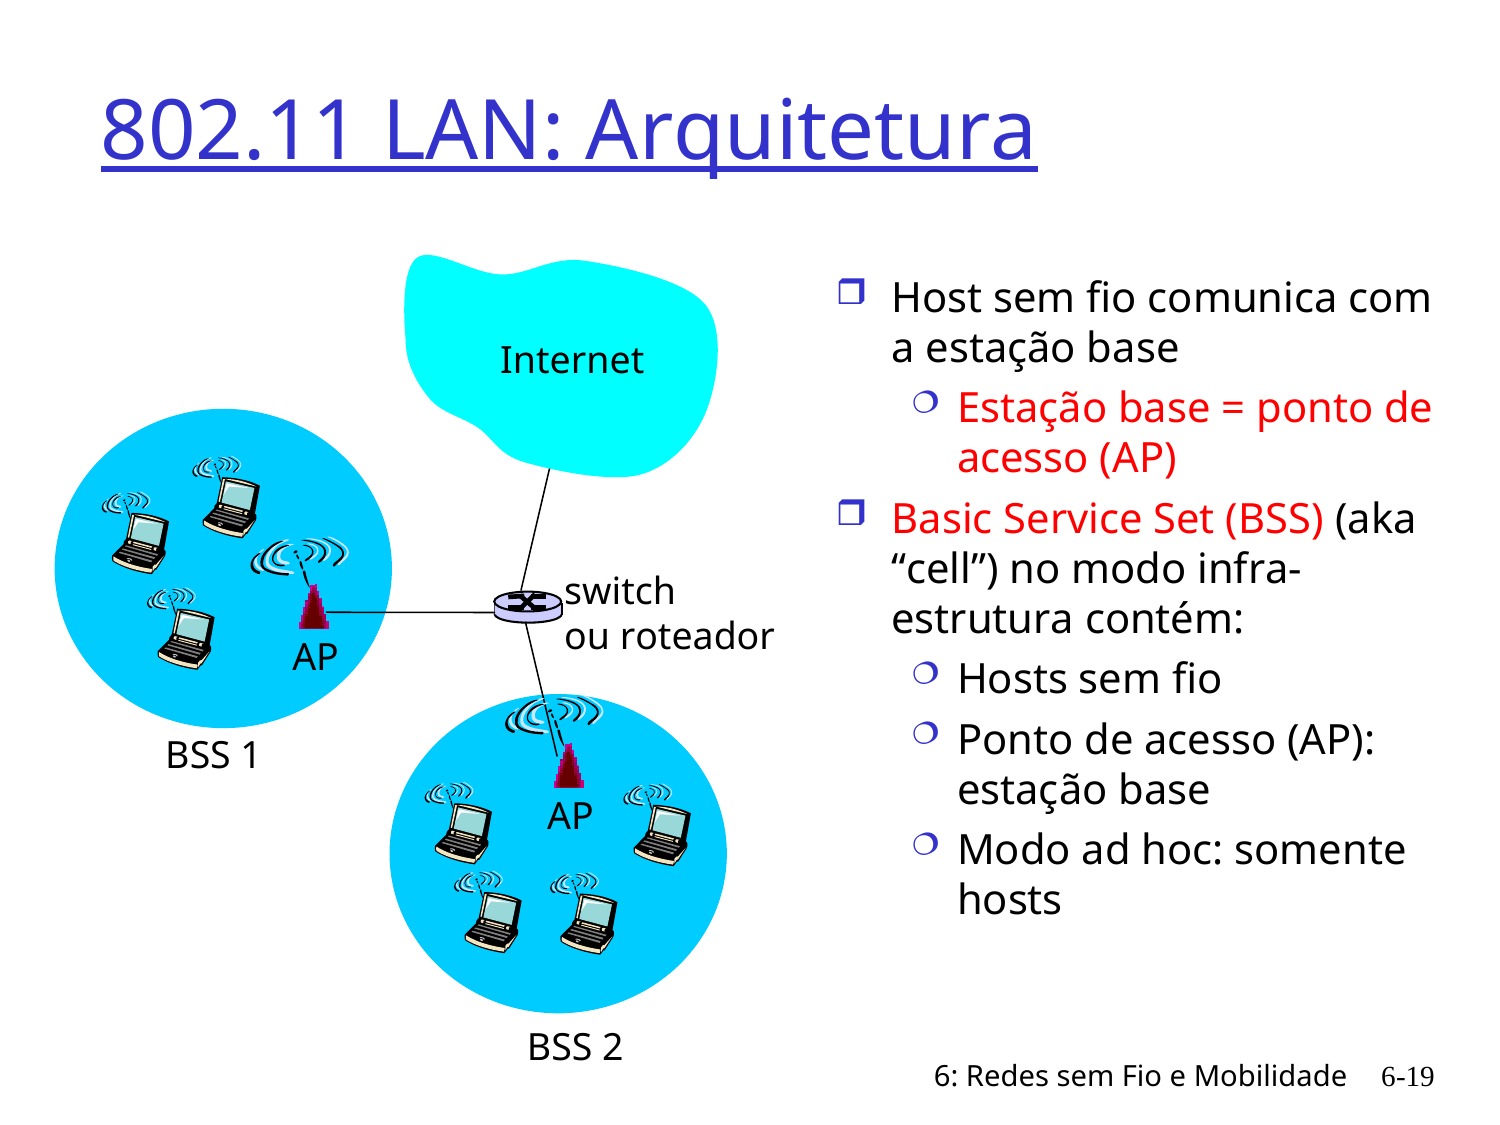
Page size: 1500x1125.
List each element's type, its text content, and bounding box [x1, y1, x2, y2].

text_box switch ou roteador [549, 559, 791, 665]
text_box Internet [485, 328, 660, 390]
text_box [389, 694, 727, 1014]
picture [635, 806, 689, 865]
picture [562, 895, 616, 953]
picture [300, 586, 328, 628]
text_box [329, 613, 385, 669]
text_box Host sem fio comunica com a estação base Estação base = ponto de acesso (AP) Basic Service Set (BSS) (aka “cell”) no modo infra-estrutura contém: Hosts sem fio Ponto de acesso (AP): estação base Modo ad hoc: somente hosts [821, 263, 1459, 976]
text_box BSS 2 [512, 1015, 639, 1076]
picture [555, 745, 583, 787]
picture [113, 514, 167, 573]
text_box [494, 591, 549, 623]
text_box AP [277, 625, 355, 687]
text_box [404, 254, 718, 478]
picture [436, 805, 490, 863]
text_box 6-<number> [1339, 1050, 1451, 1125]
text_box AP [532, 784, 609, 846]
text_box [54, 408, 392, 723]
picture [466, 893, 520, 952]
text_box BSS 1 [150, 723, 285, 784]
text_box 6: Redes sem Fio e Mobilidade [728, 1050, 1339, 1125]
picture [159, 610, 213, 668]
picture [204, 479, 258, 537]
text_box 802.11 LAN: Arquitetura [85, 32, 1361, 221]
